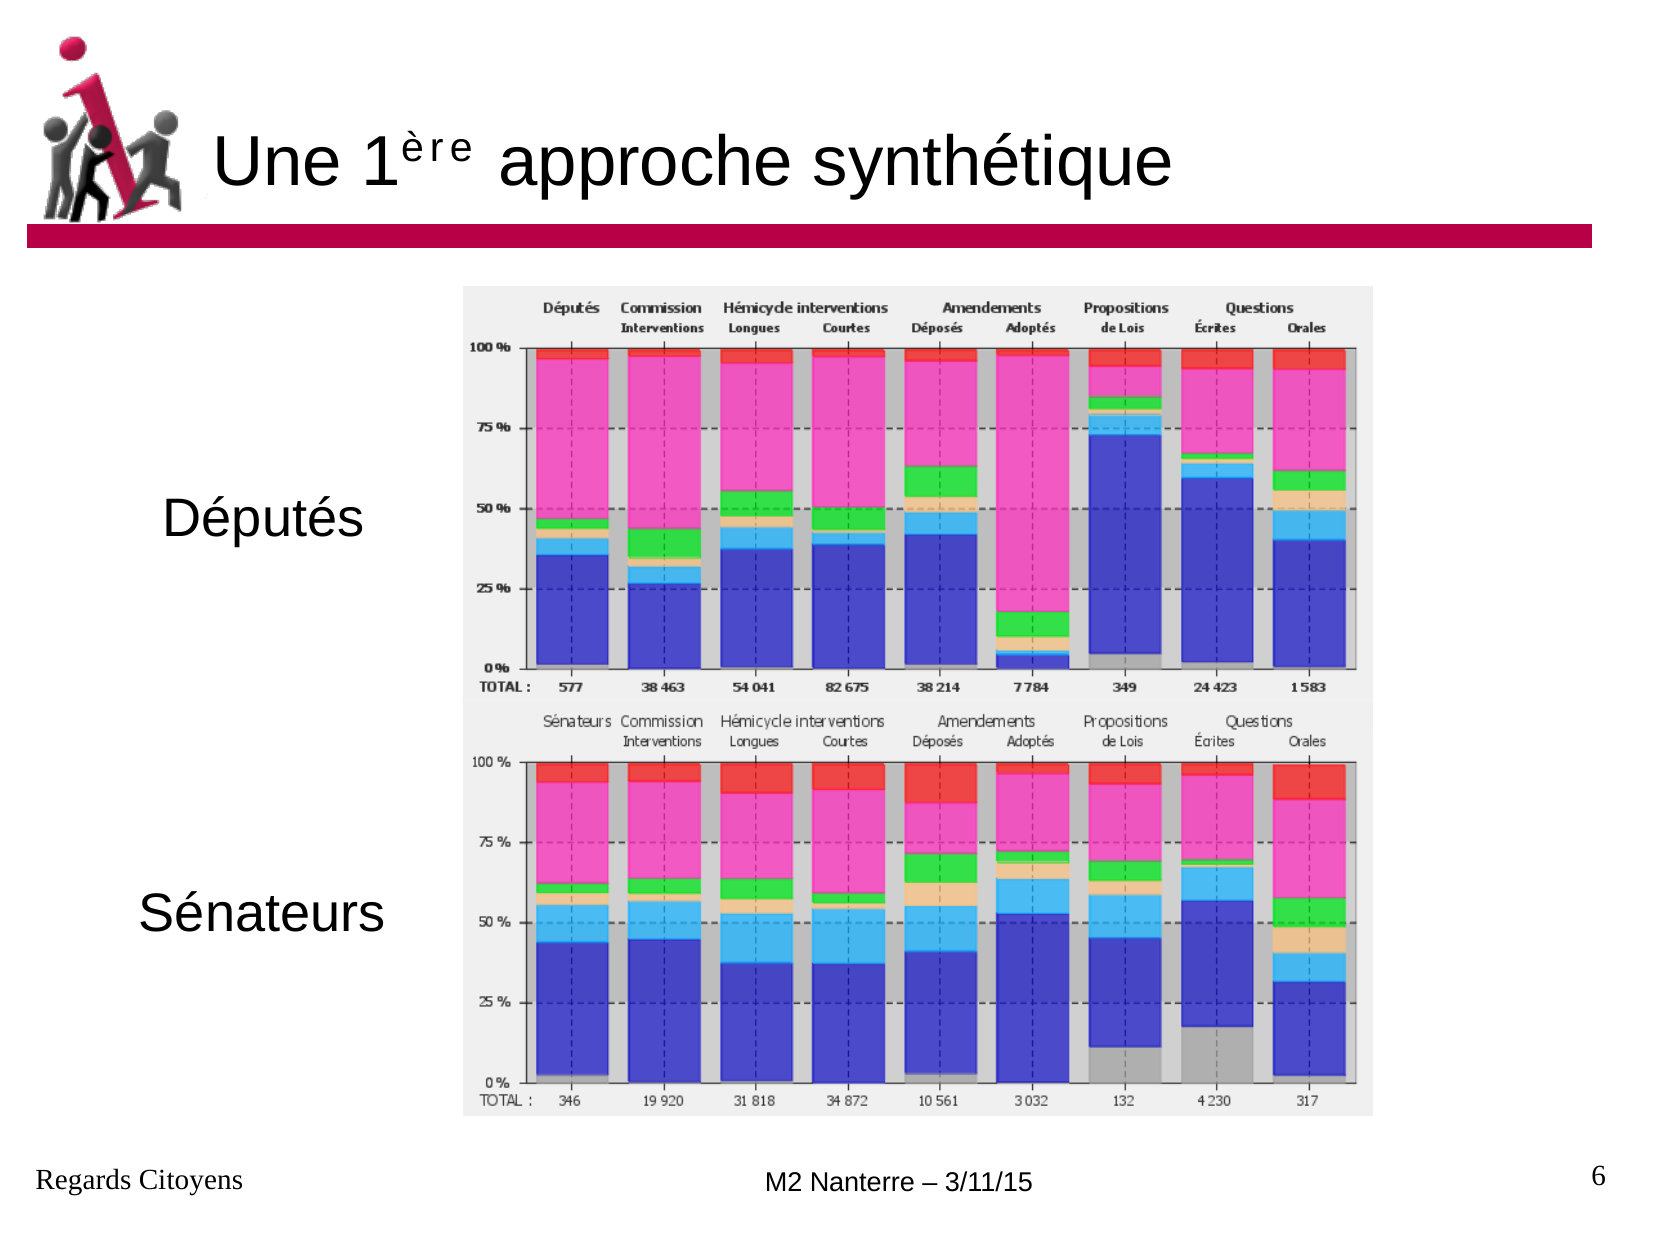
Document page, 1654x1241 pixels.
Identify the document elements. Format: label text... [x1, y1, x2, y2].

text_box Sénateurs [124, 875, 420, 952]
picture [27, 31, 208, 224]
picture [454, 277, 1381, 1124]
text_box Députés [147, 479, 414, 556]
title Une 1ère approche synthétique [212, 64, 1601, 258]
